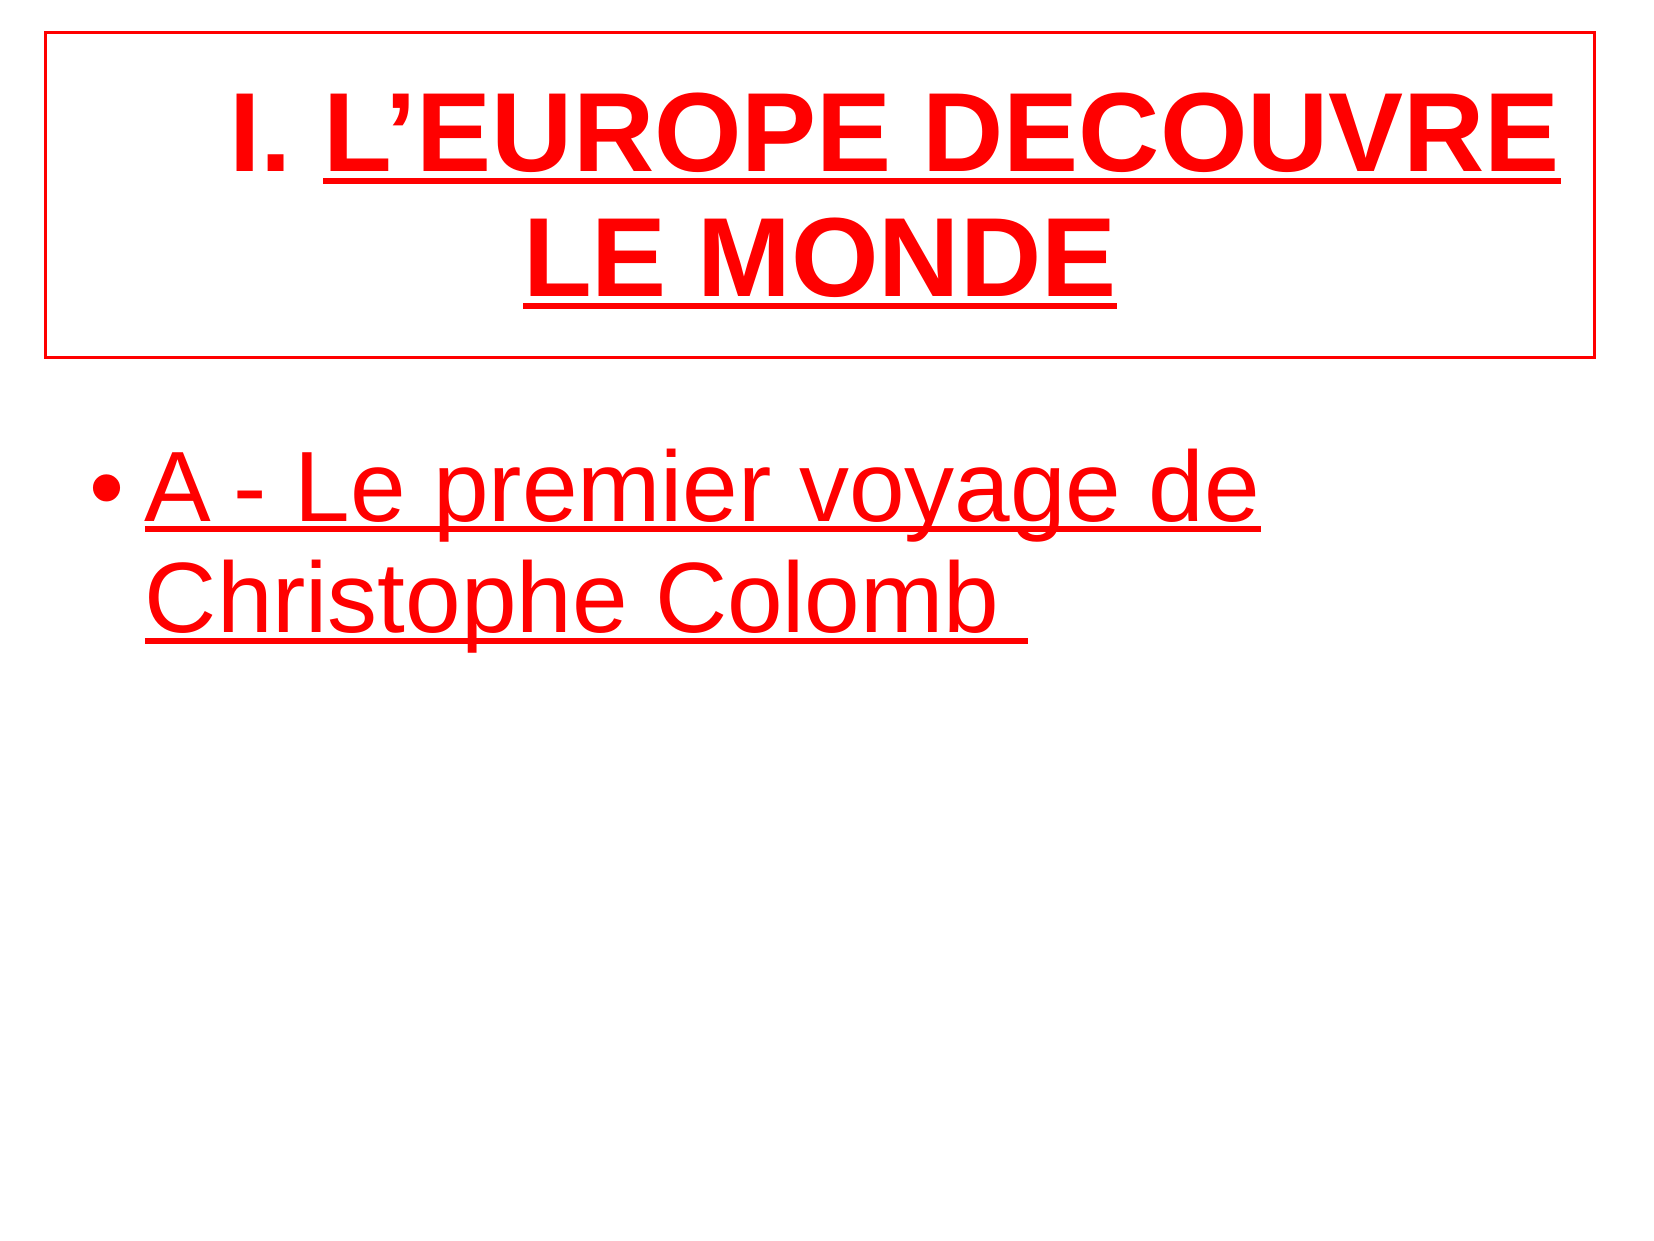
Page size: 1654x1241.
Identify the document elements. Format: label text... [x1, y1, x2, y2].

text_box I. L’EUROPE DECOUVRE LE MONDE [45, 32, 1595, 358]
text_box A - Le premier voyage de Christophe Colomb [74, 423, 1563, 715]
